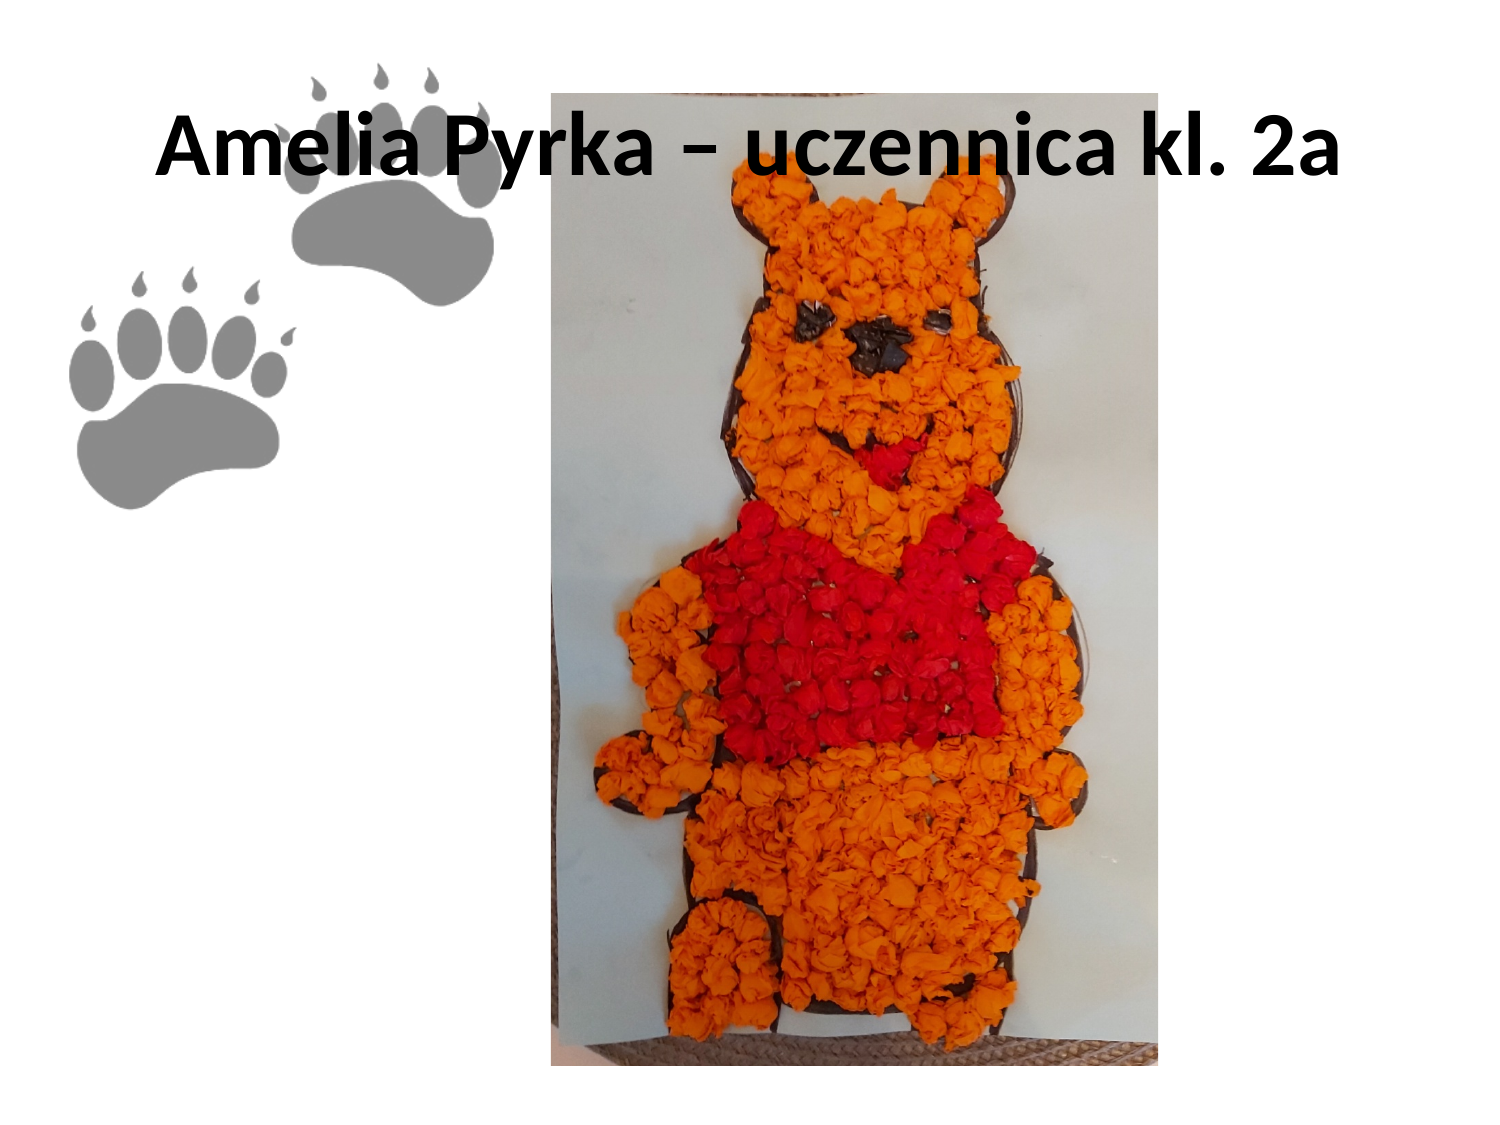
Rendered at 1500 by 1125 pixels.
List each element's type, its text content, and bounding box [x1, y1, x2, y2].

title Amelia Pyrka – uczennica kl. 2a [75, 45, 1426, 233]
picture [58, 46, 516, 521]
picture [550, 233, 1159, 1066]
